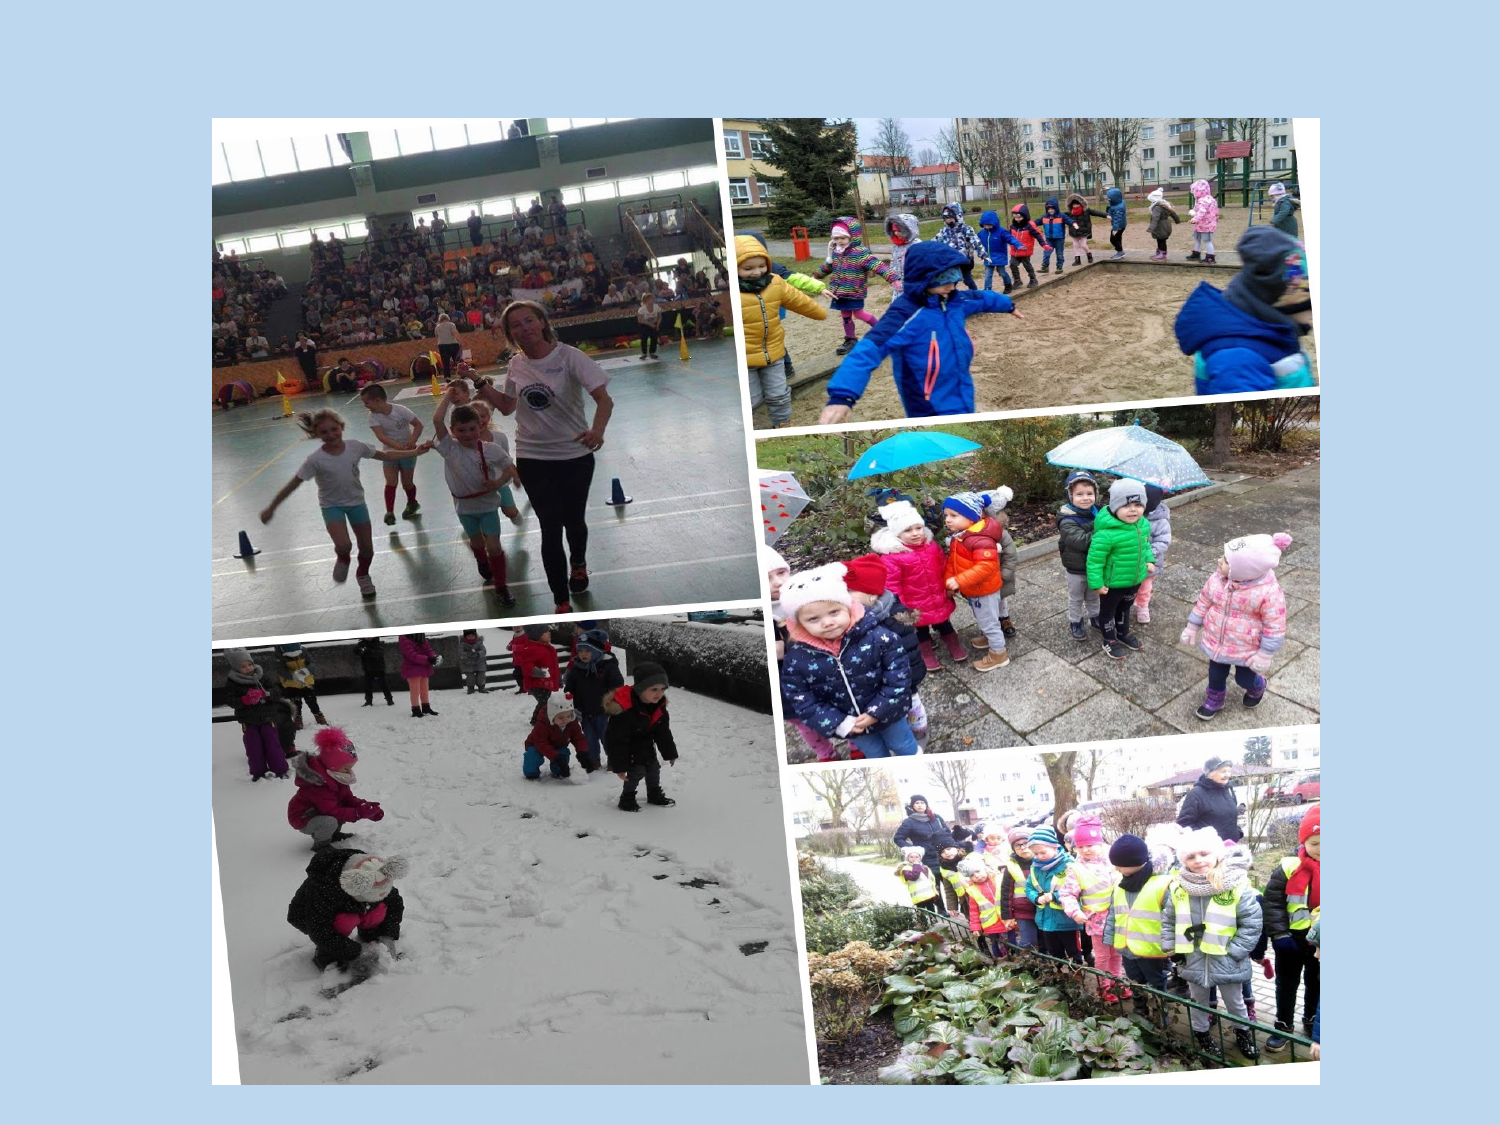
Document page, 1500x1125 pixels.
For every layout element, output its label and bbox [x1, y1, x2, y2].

picture [212, 118, 1320, 1085]
